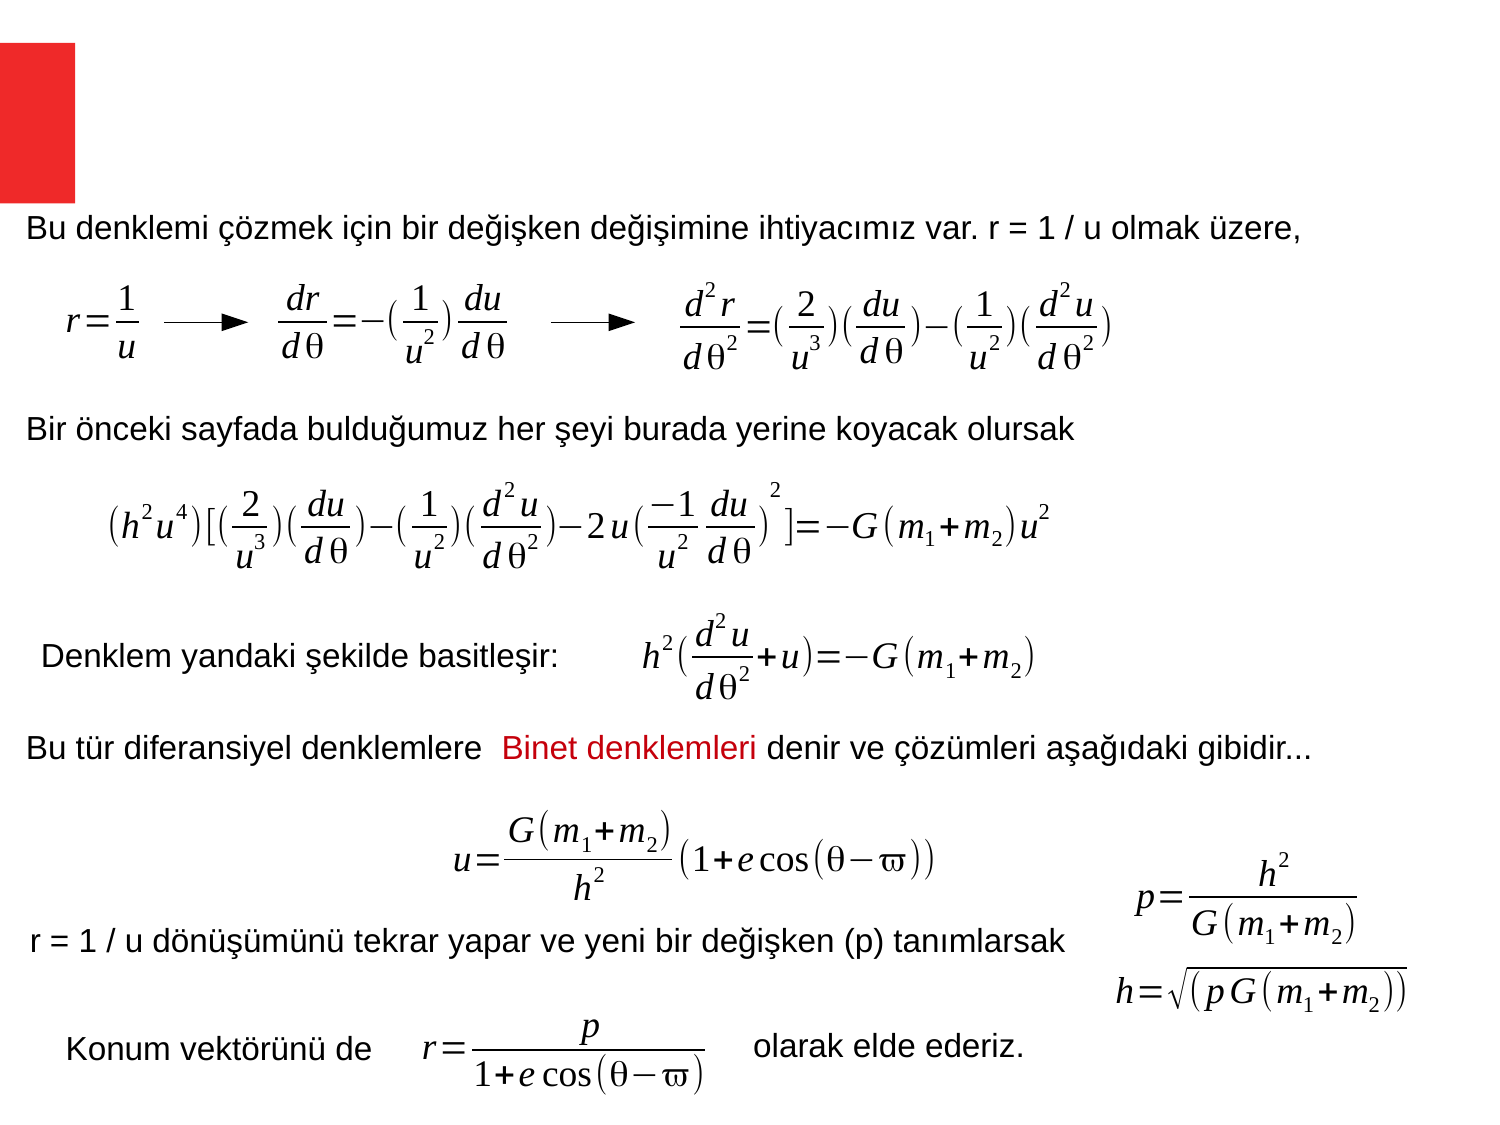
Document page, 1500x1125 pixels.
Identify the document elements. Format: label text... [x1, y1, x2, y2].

text_box r = 1 / u dönüşümünü tekrar yapar ve yeni bir değişken (p) tanımlarsak [15, 915, 1126, 976]
text_box olarak elde ederiz. [738, 1020, 1082, 1080]
chart [100, 476, 1057, 578]
chart [1126, 847, 1366, 949]
chart [446, 808, 942, 910]
chart [270, 277, 515, 372]
text_box Bir önceki sayfada bulduğumuz her şeyi burada yerine koyacak olursak [10, 403, 1151, 456]
chart [415, 1005, 713, 1098]
text_box Konum vektörünü de [50, 1023, 396, 1084]
text_box Bu denklemi çözmek için bir değişken değişimine ihtiyacımız var. r = 1 / u olmak üzere, [10, 202, 1381, 271]
text_box Bu tür diferansiyel denklemlere Binet denklemleri denir ve çözümleri aşağıdaki gibidir... [10, 722, 1421, 812]
chart [671, 277, 1119, 378]
chart [635, 607, 1043, 708]
text_box Denklem yandaki şekilde basitleşir: [25, 630, 611, 683]
chart [59, 277, 147, 367]
chart [1109, 965, 1414, 1018]
